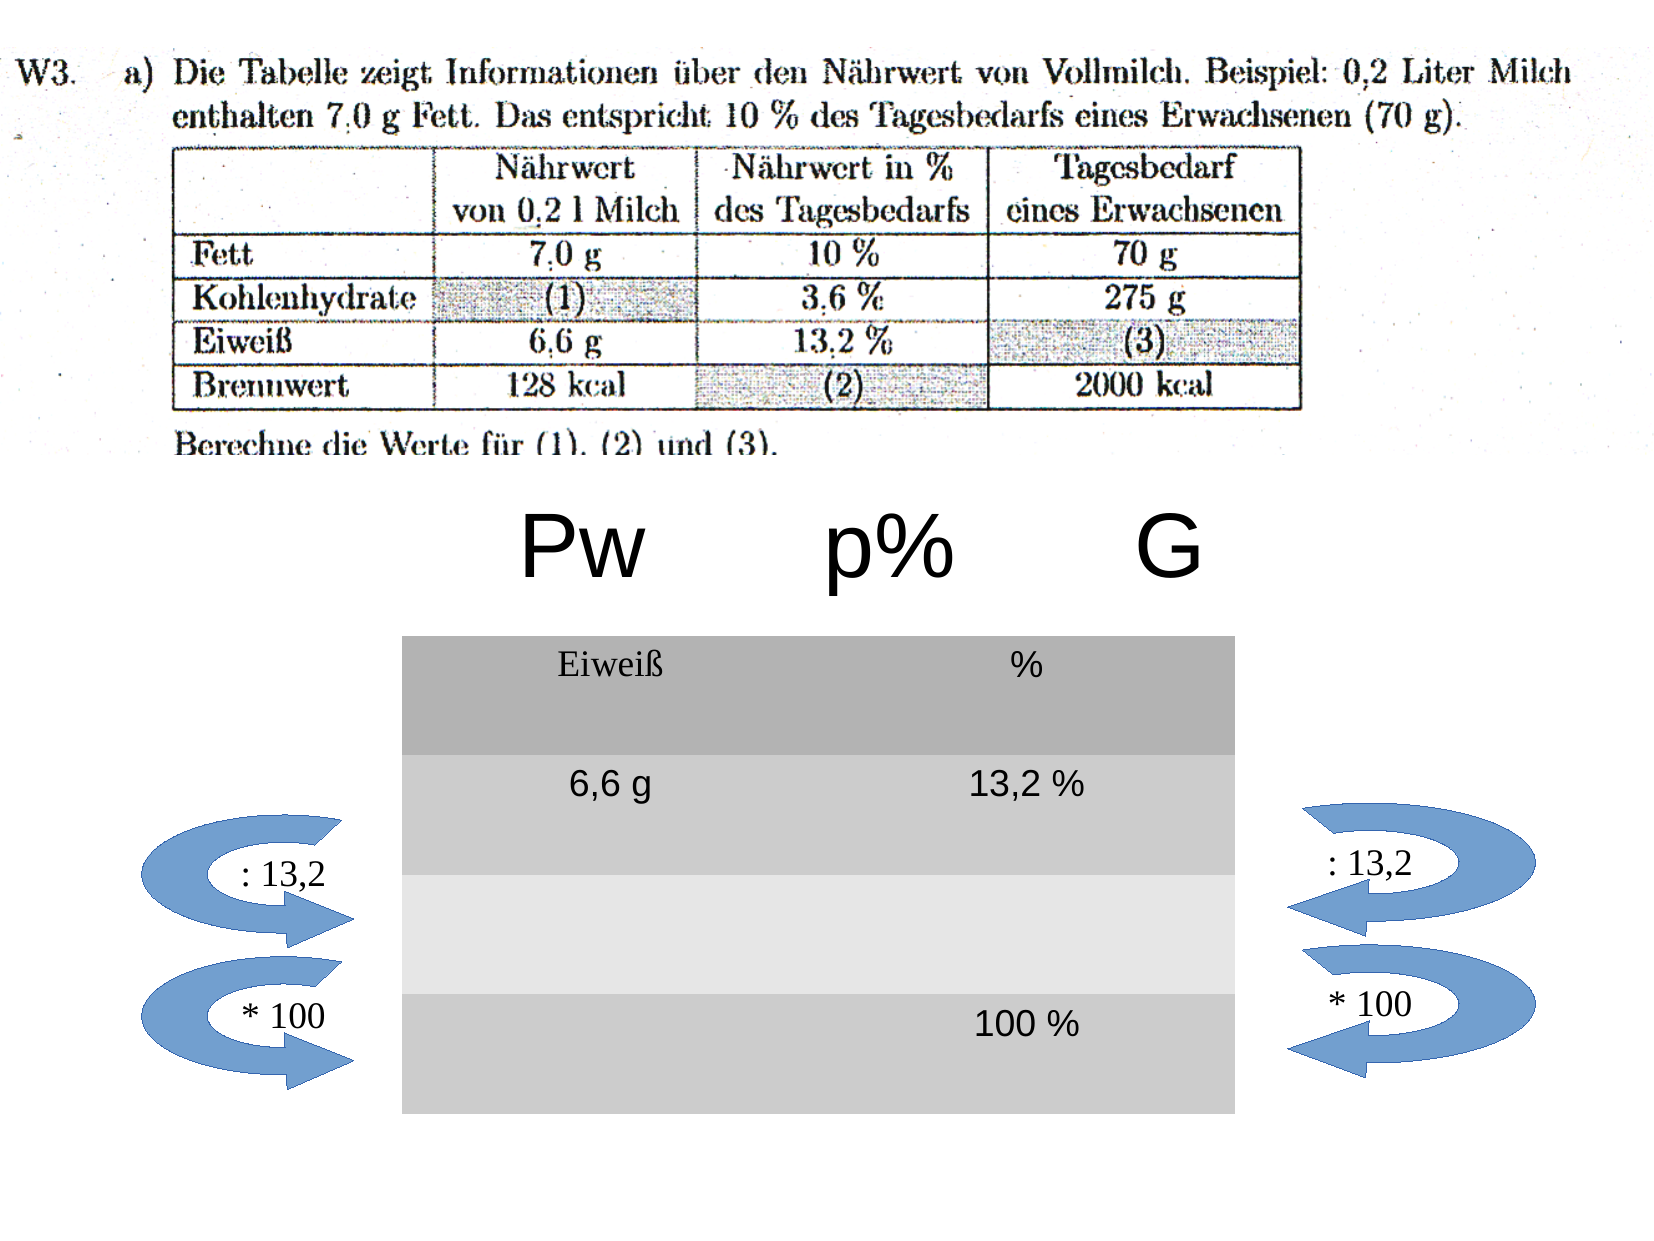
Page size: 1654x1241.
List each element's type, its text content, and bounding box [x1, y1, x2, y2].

table_cell [819, 875, 1235, 994]
text_box : 13,2 [1287, 803, 1536, 937]
text_box * 100 [141, 956, 354, 1090]
table_cell 100 % [819, 994, 1235, 1114]
picture [0, 47, 1654, 455]
title Pw p% G [425, 442, 1300, 650]
table_cell [402, 875, 819, 994]
table_cell 13,2 % [819, 755, 1235, 875]
text_box : 13,2 [141, 814, 354, 948]
table_header % [819, 636, 1235, 755]
table_header Eiweiß [402, 636, 819, 755]
text_box * 100 [1287, 944, 1536, 1078]
table_cell [402, 994, 819, 1114]
table_cell 6,6 g [402, 755, 819, 875]
